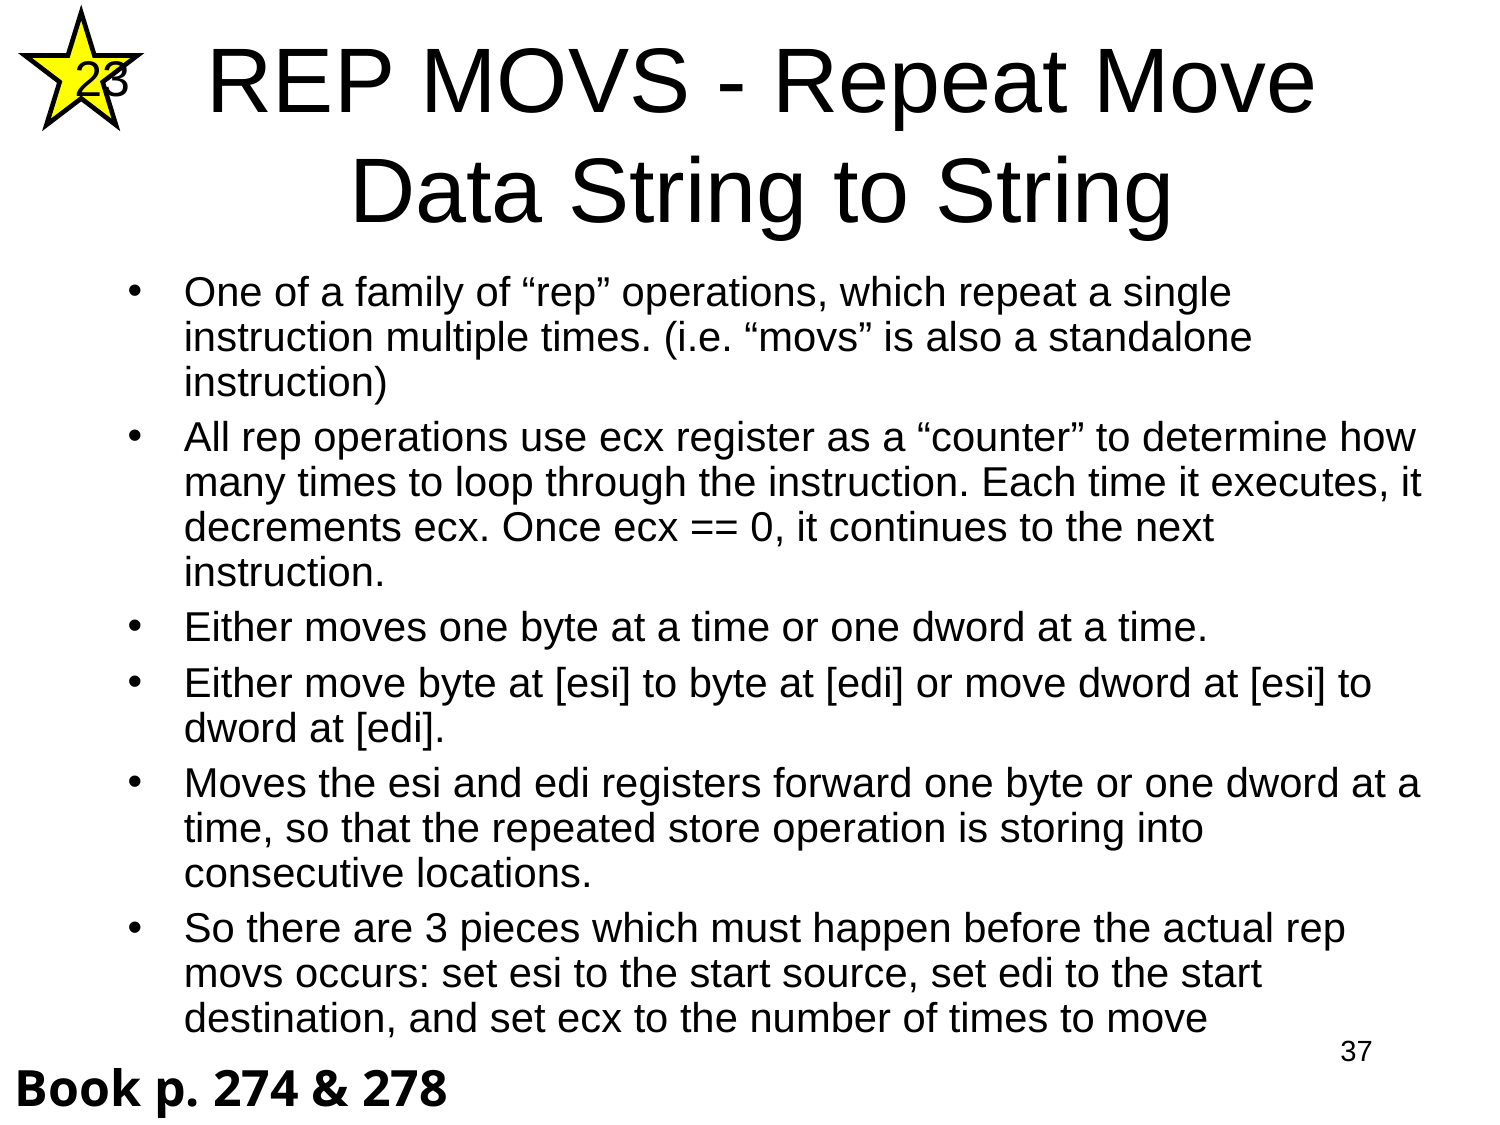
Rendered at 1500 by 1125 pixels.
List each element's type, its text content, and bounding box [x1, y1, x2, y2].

text_box Book p. 274 & 278 [0, 1049, 463, 1125]
title REP MOVS - Repeat Move Data String to String [125, 13, 1401, 249]
list One of a family of “rep” operations, which repeat a single instruction multiple times. (i.e. “movs” is also a standalone instruction) All rep operations use ecx register as a “counter” to determine how many times to loop through the instruction. Each time it executes, it decrements ecx. Once ecx == 0, it continues to the next instruction. Either moves one byte at a time or one dword at a time. Either move byte at [esi] to byte at [edi] or move dword at [esi] to dword at [edi]. Moves the esi and edi registers forward one byte or one dword at a time, so that the repeated store operation is storing into consecutive locations. So there are 3 pieces which must happen before the actual rep movs occurs: set esi to the start source, set edi to the start destination, and set ecx to the number of times to move [112, 262, 1438, 1050]
text_box 23 [24, 12, 138, 125]
text_box <number> [1074, 1050, 1388, 1101]
